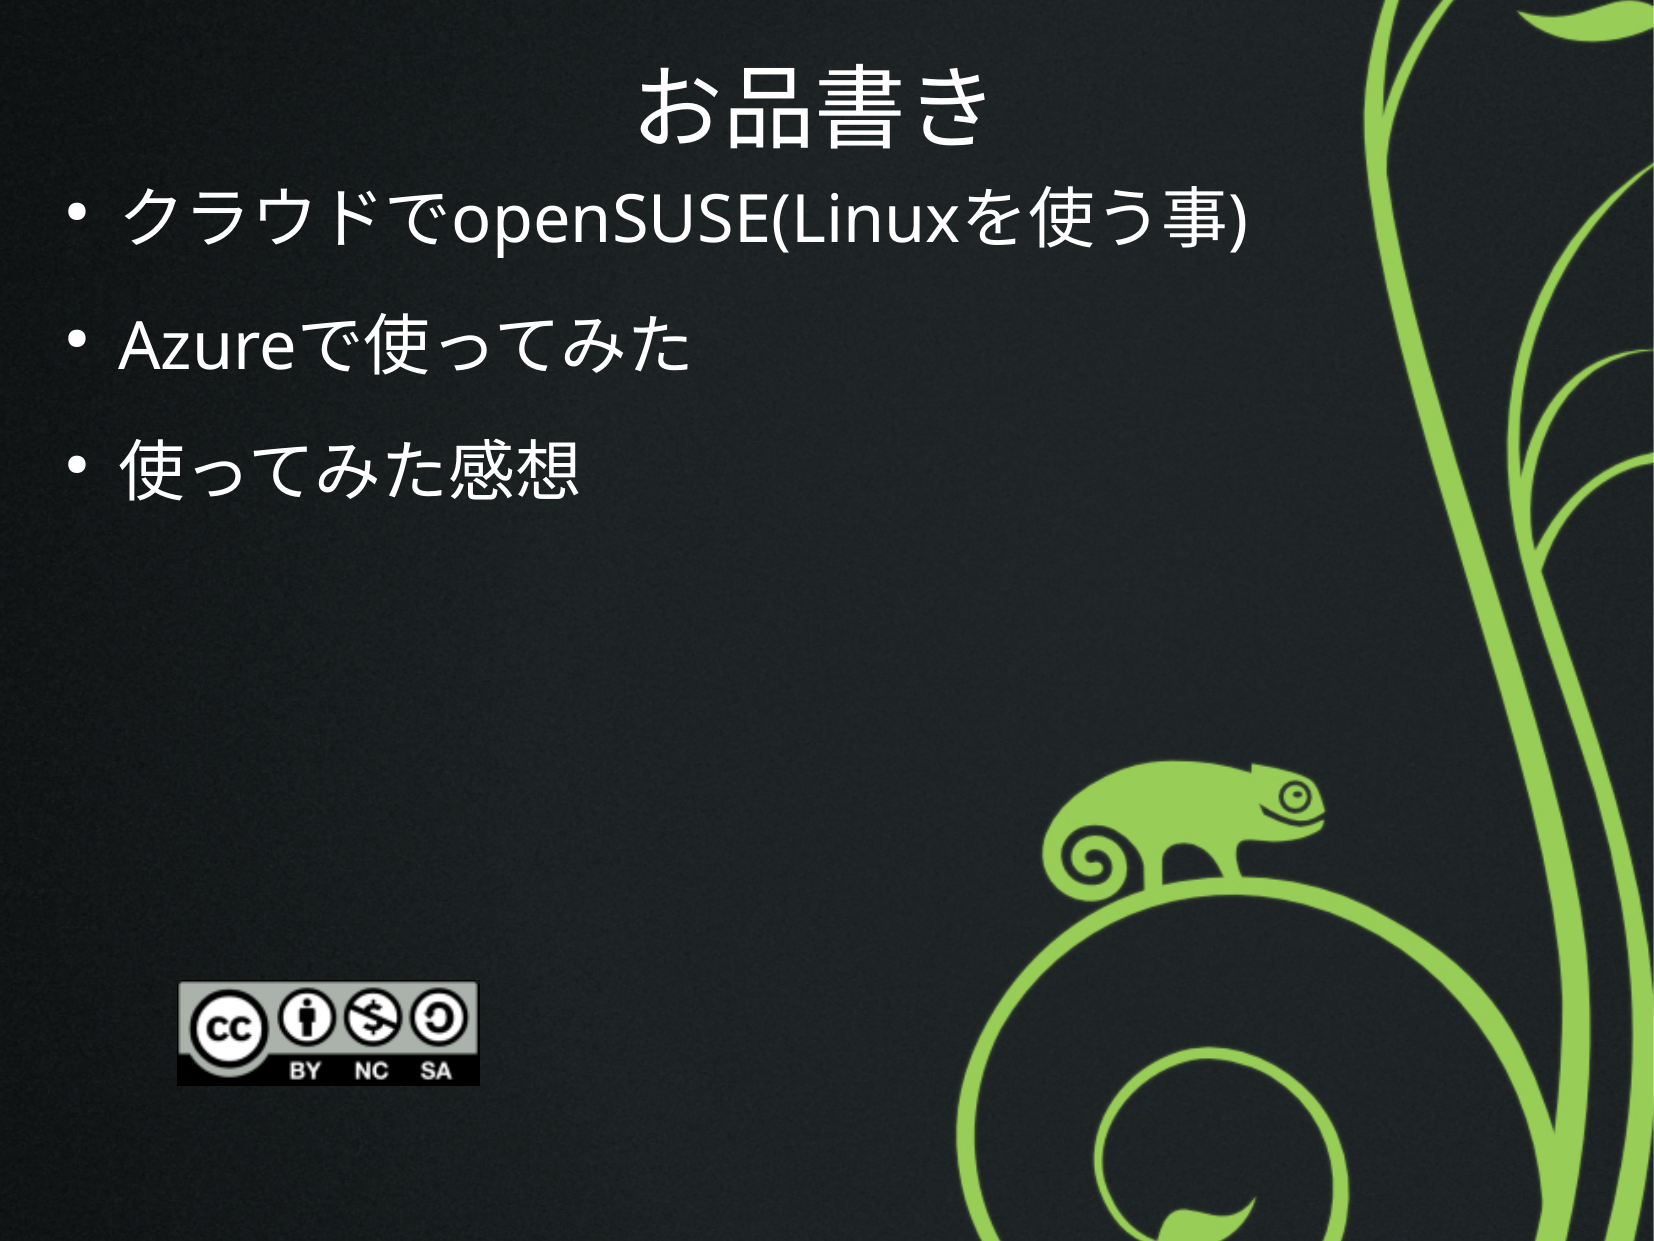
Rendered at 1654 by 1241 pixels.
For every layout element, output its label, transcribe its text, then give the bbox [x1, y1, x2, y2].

picture [0, 0, 1654, 1241]
list クラウドでopenSUSE(Linuxを使う事) Azureで使ってみた 使ってみた感想 [47, 165, 1583, 1111]
title お品書き [47, 49, 1583, 154]
